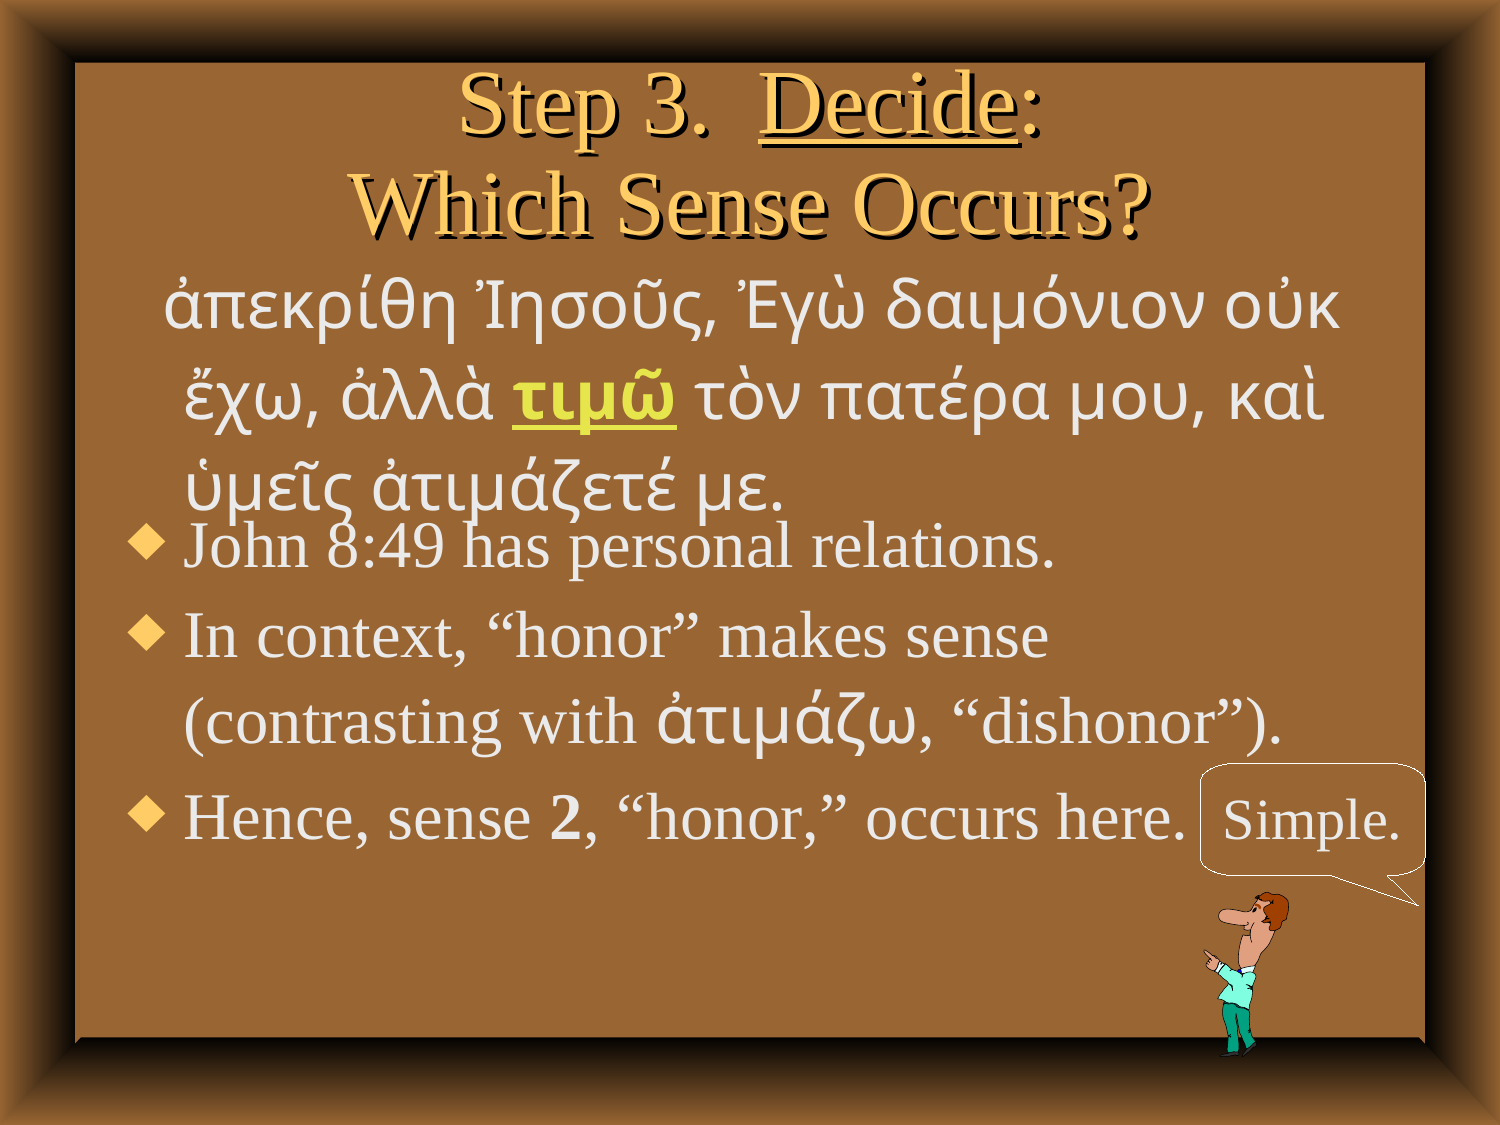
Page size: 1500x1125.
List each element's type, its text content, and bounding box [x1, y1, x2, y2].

chart [1203, 891, 1290, 1058]
text_box Simple. [1200, 763, 1426, 906]
title Step 3. Decide: Which Sense Occurs? [0, 43, 1500, 263]
list John 8:49 has personal relations. In context, “honor” makes sense (contrasting with ἀτιμάζω, “dishonor”). Hence, sense 2, “honor,” occurs here. [112, 501, 1388, 988]
text_box ἀπεκρίθη Ἰησοῦς, Ἐγὼ δαιμόνιον οὐκ ἔχω, ἀλλὰ τιμῶ τὸν πατέρα μου, καὶ ὑμεῖς ἀτιμάζετέ με. [112, 249, 1388, 501]
